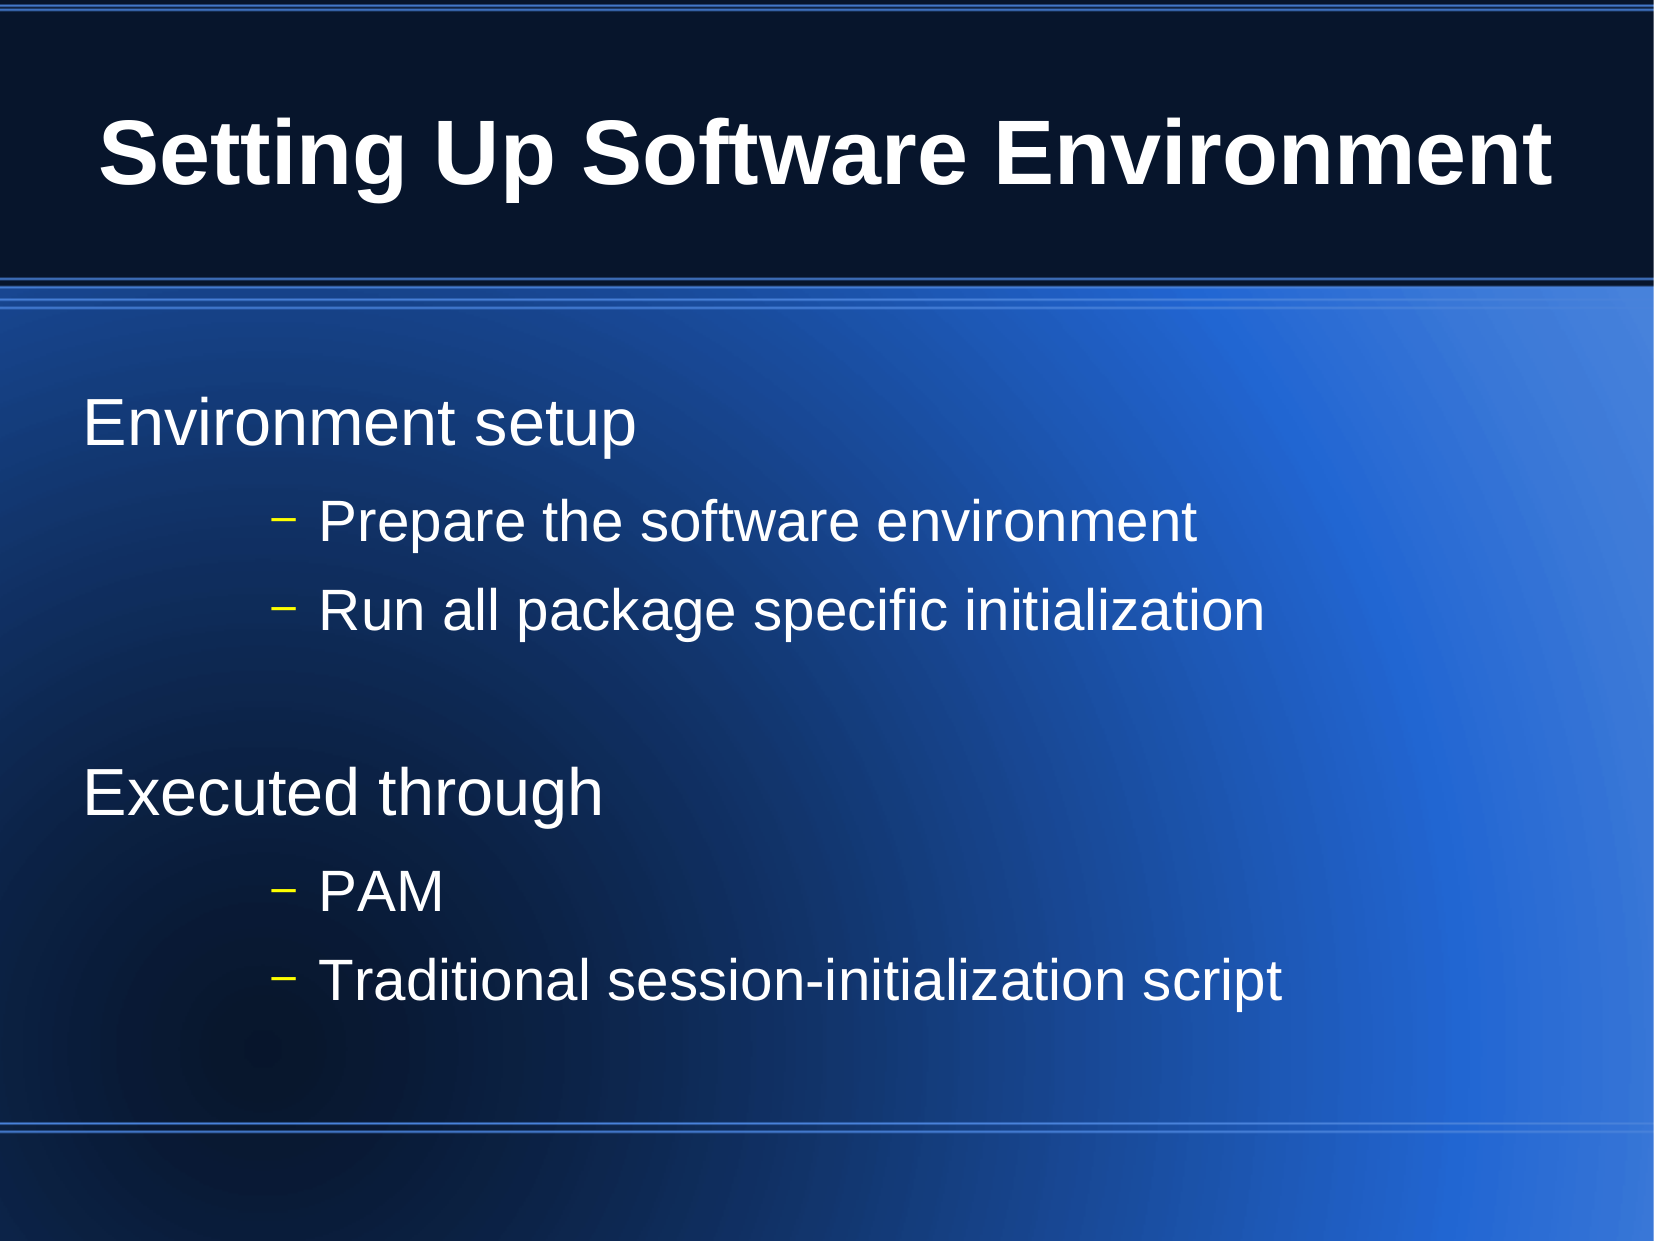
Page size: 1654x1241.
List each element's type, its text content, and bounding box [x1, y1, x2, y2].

list Environment setup Prepare the software environment Run all package specific initialization Executed through PAM Traditional session-initialization script [82, 384, 1571, 1034]
picture [0, 0, 1654, 1241]
title Setting Up Software Environment [82, 56, 1571, 250]
